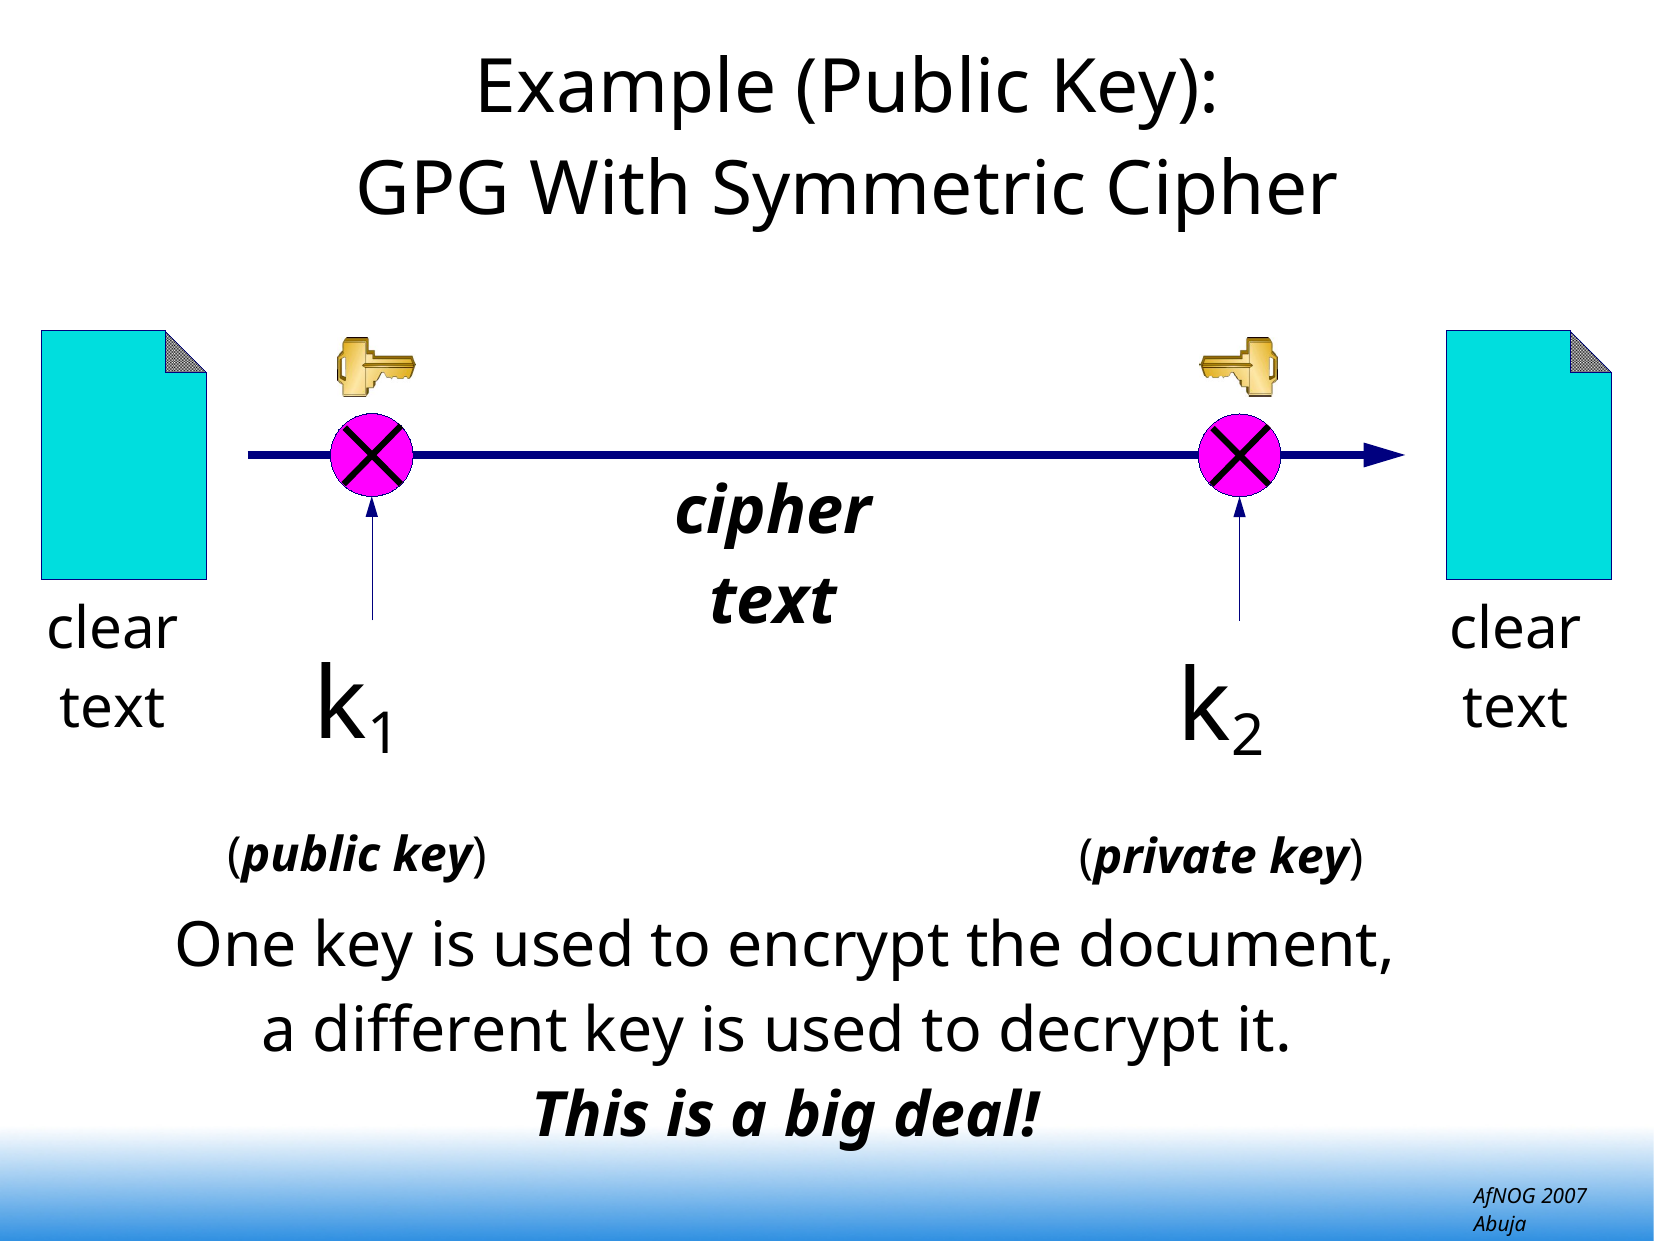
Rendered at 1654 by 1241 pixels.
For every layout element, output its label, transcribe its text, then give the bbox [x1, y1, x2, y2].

text_box clear text [46, 585, 179, 745]
text_box [1198, 413, 1266, 486]
text_box clear text [1449, 586, 1583, 746]
text_box [41, 330, 207, 580]
text_box cipher text [674, 461, 873, 644]
title Example (Public Key): GPG With Symmetric Cipher [82, 32, 1613, 221]
text_box One key is used to encrypt the document, a different key is used to decrypt it. This is a big deal! [174, 899, 1397, 1155]
text_box k1 (public key) [227, 631, 487, 887]
picture [1199, 337, 1278, 397]
text_box [330, 413, 398, 497]
picture [0, 1124, 1654, 1241]
picture [337, 337, 416, 397]
text_box [1245, 429, 1281, 482]
text_box [1446, 330, 1612, 580]
text_box k2 (private key) [1078, 633, 1364, 888]
text_box [1213, 461, 1267, 497]
text_box [378, 429, 414, 481]
